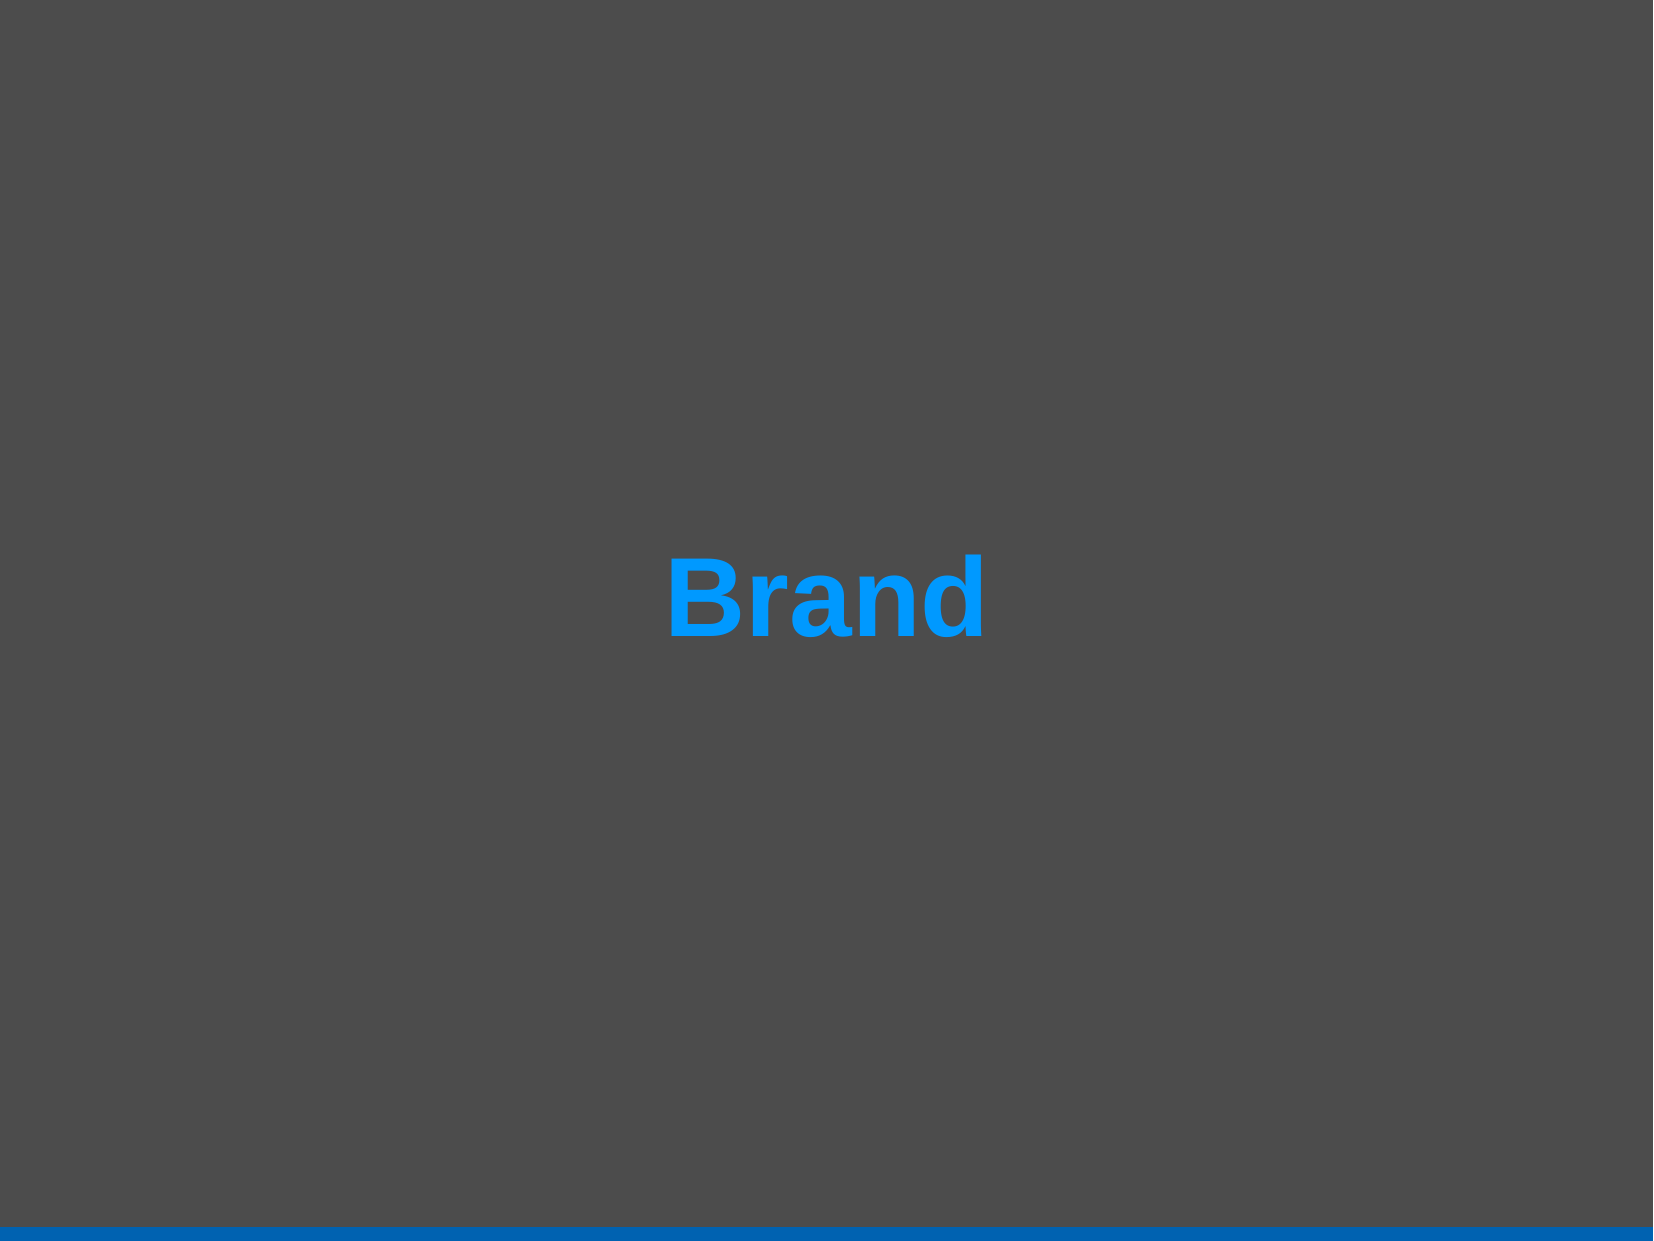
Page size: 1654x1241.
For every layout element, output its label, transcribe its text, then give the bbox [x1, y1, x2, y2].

title Brand [121, 32, 1533, 1163]
